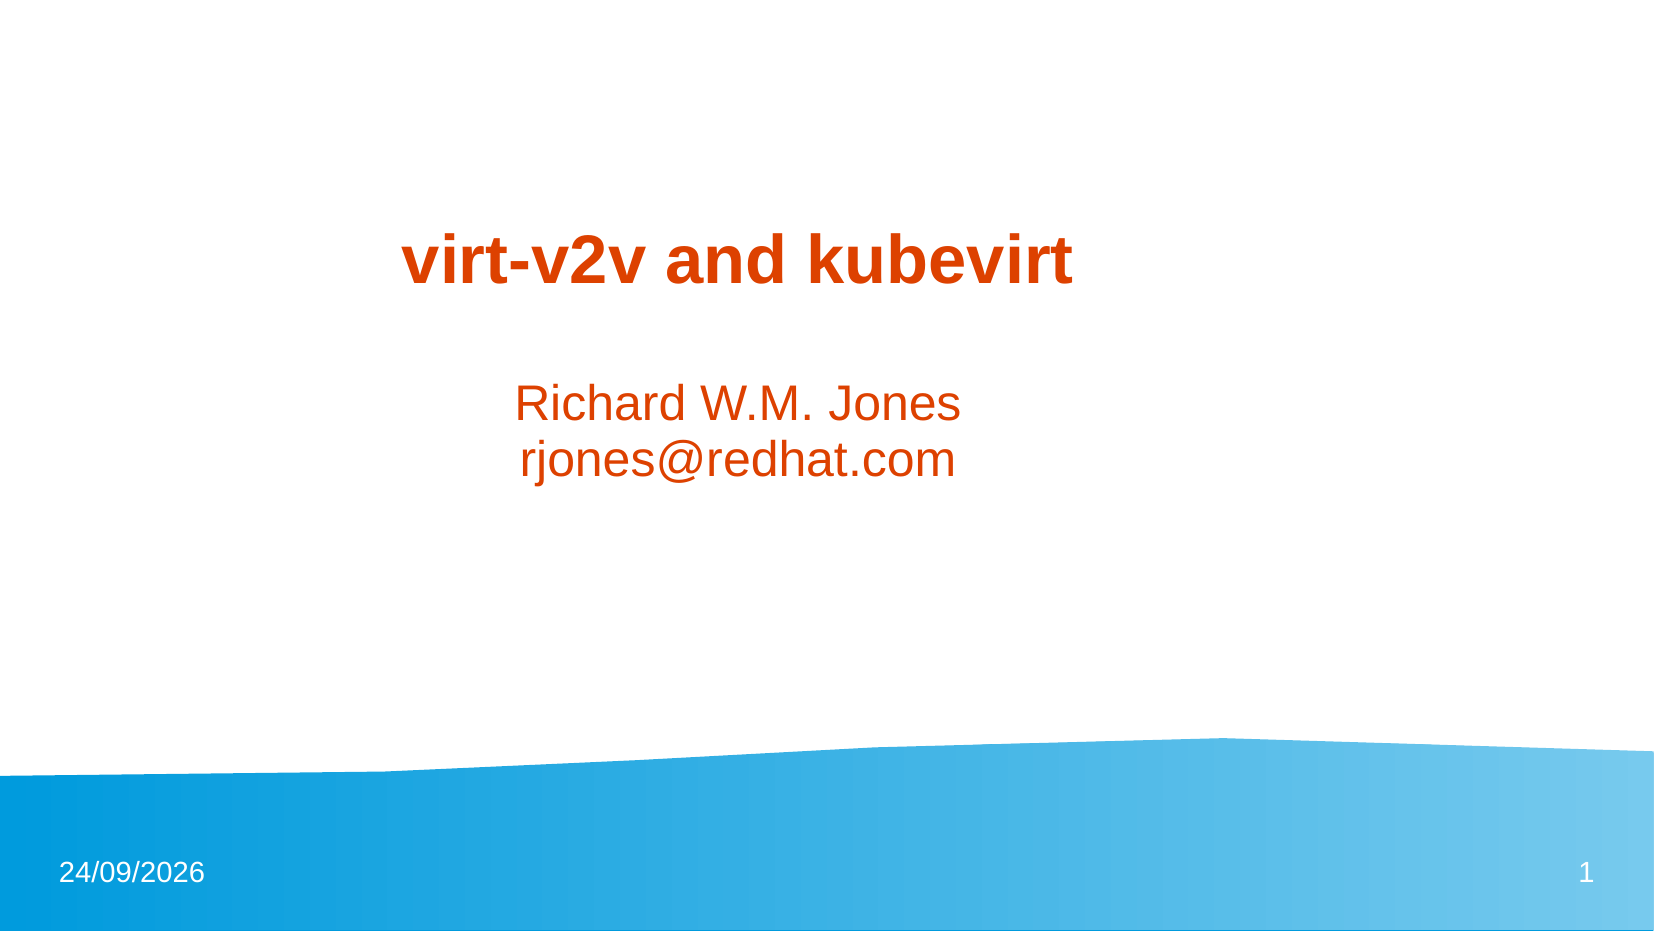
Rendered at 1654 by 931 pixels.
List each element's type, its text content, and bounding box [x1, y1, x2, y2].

title virt-v2v and kubevirt Richard W.M. Jones rjones@redhat.com [0, 221, 1477, 487]
